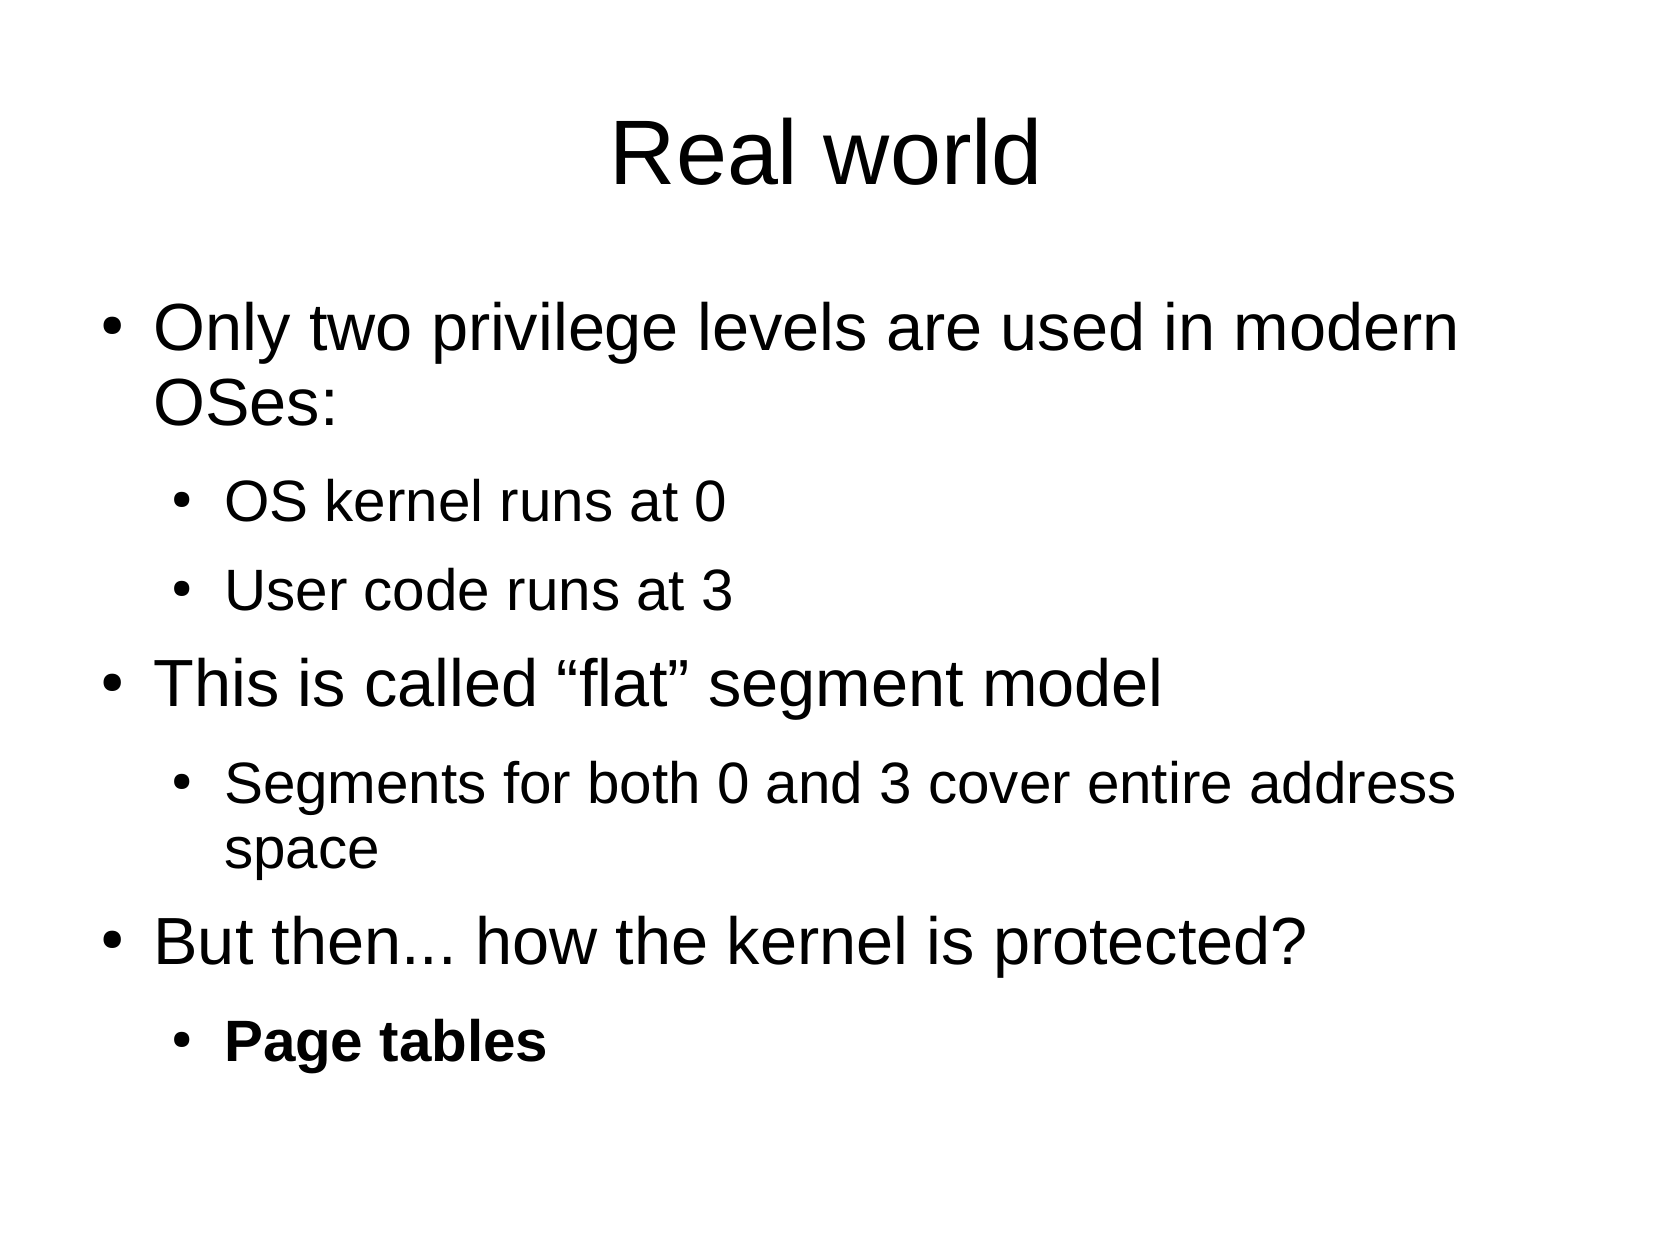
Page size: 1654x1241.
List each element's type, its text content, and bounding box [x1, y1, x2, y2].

title Real world [82, 49, 1571, 257]
list Only two privilege levels are used in modern OSes: OS kernel runs at 0 User code runs at 3 This is called “flat” segment model Segments for both 0 and 3 cover entire address space But then... how the kernel is protected? Page tables [82, 290, 1571, 1126]
